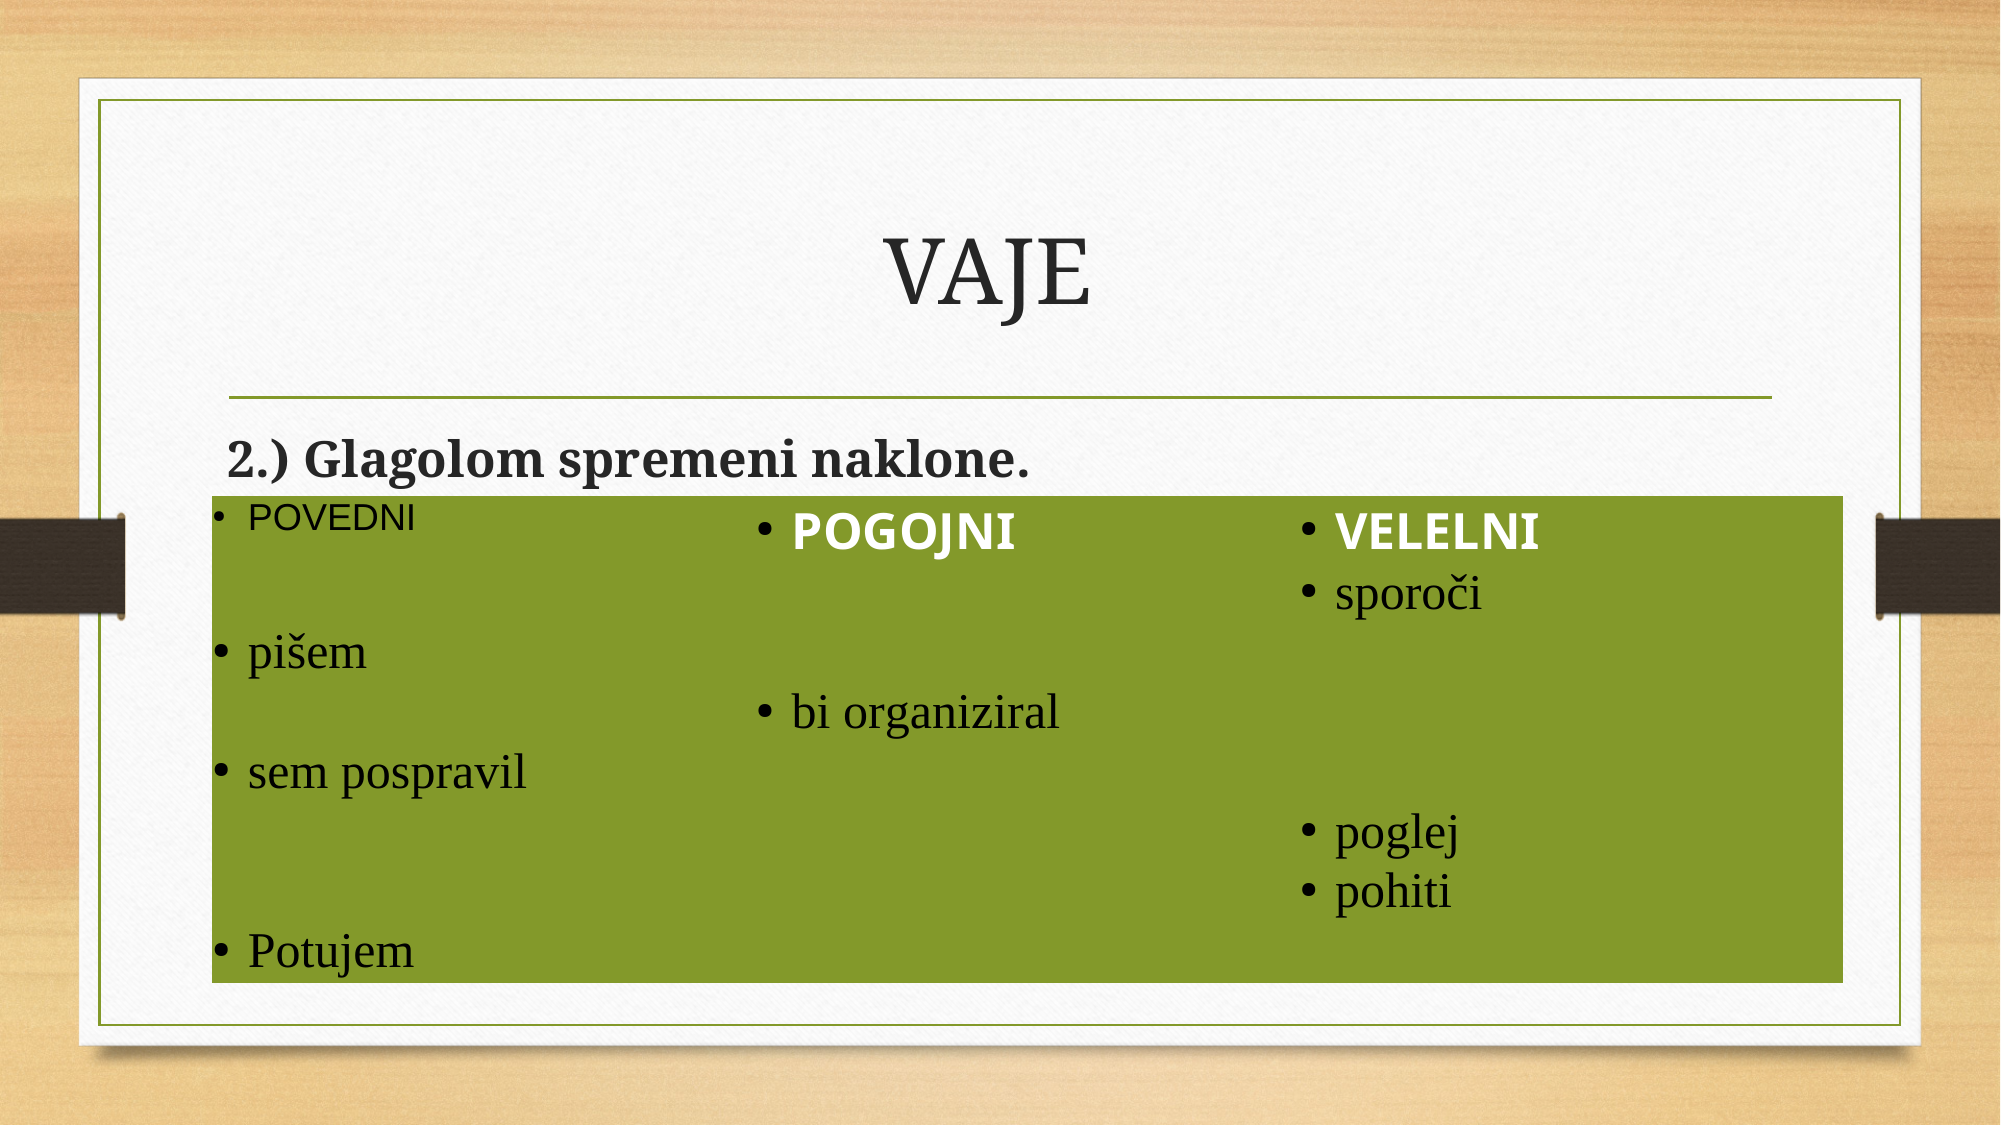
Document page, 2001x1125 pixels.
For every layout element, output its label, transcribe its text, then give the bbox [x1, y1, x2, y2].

table_cell [1300, 923, 1843, 983]
table_header POVEDNI [212, 496, 756, 565]
table_cell [212, 684, 756, 744]
table_cell bi organiziral [756, 684, 1300, 744]
table_cell poglej [1300, 804, 1843, 863]
table_cell [756, 744, 1300, 804]
title VAJE [212, 161, 1788, 376]
table_cell sem pospravil [212, 744, 756, 804]
table_cell [756, 624, 1300, 684]
table_cell [756, 804, 1300, 863]
table_cell pišem [212, 624, 756, 684]
table_cell Potujem [212, 923, 756, 983]
table_cell sporoči [1300, 565, 1843, 624]
table_cell pohiti [1300, 863, 1843, 923]
table_cell [756, 863, 1300, 923]
table_cell [1300, 744, 1843, 804]
table_header VELELNI [1300, 496, 1843, 565]
table_cell [212, 804, 756, 863]
list 2.) Glagolom spremeni naklone. [212, 419, 1788, 496]
table_cell [756, 923, 1300, 983]
table_cell [212, 863, 756, 923]
table_cell [1300, 684, 1843, 744]
table_cell [756, 565, 1300, 624]
table_cell [1300, 624, 1843, 684]
table_cell [212, 565, 756, 624]
table_header POGOJNI [756, 496, 1300, 565]
